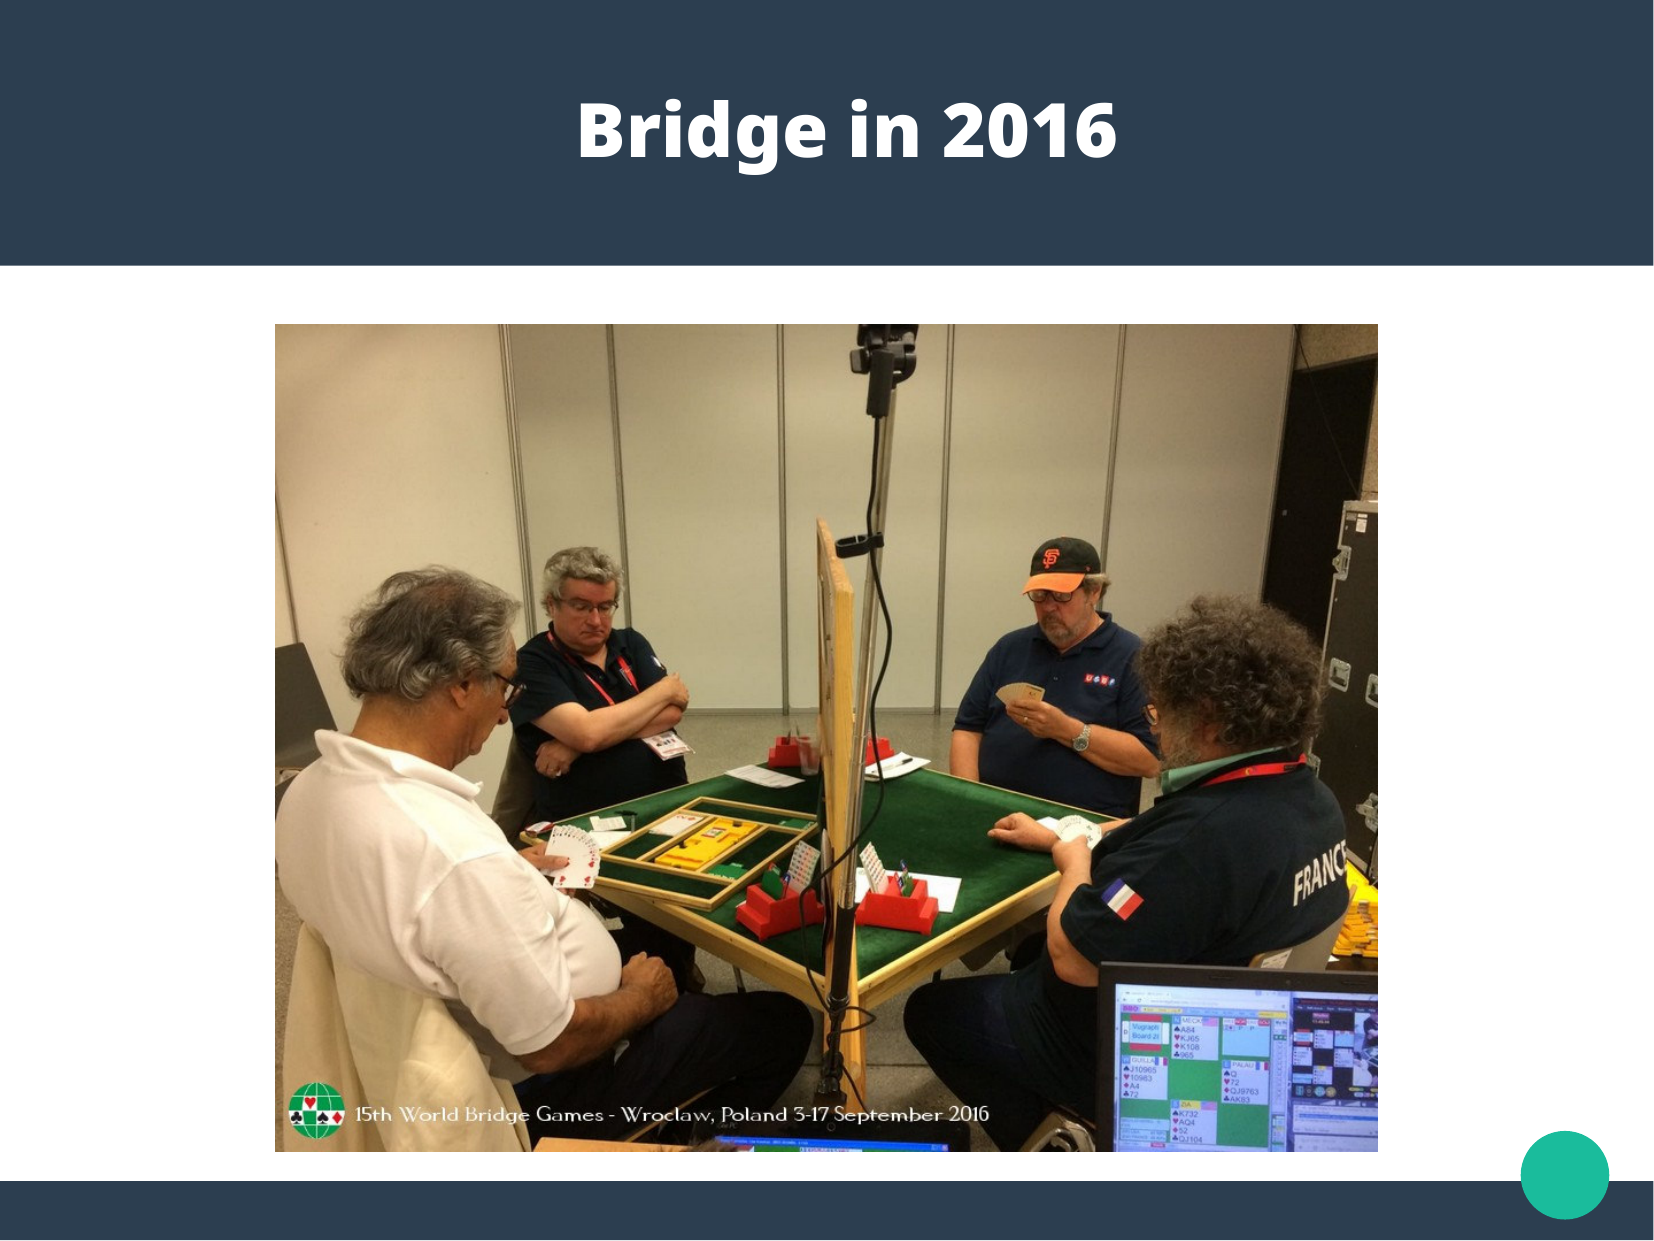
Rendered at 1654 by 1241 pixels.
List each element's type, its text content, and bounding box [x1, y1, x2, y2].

title Bridge in 2016 [59, 49, 1595, 207]
picture [275, 324, 1378, 1152]
